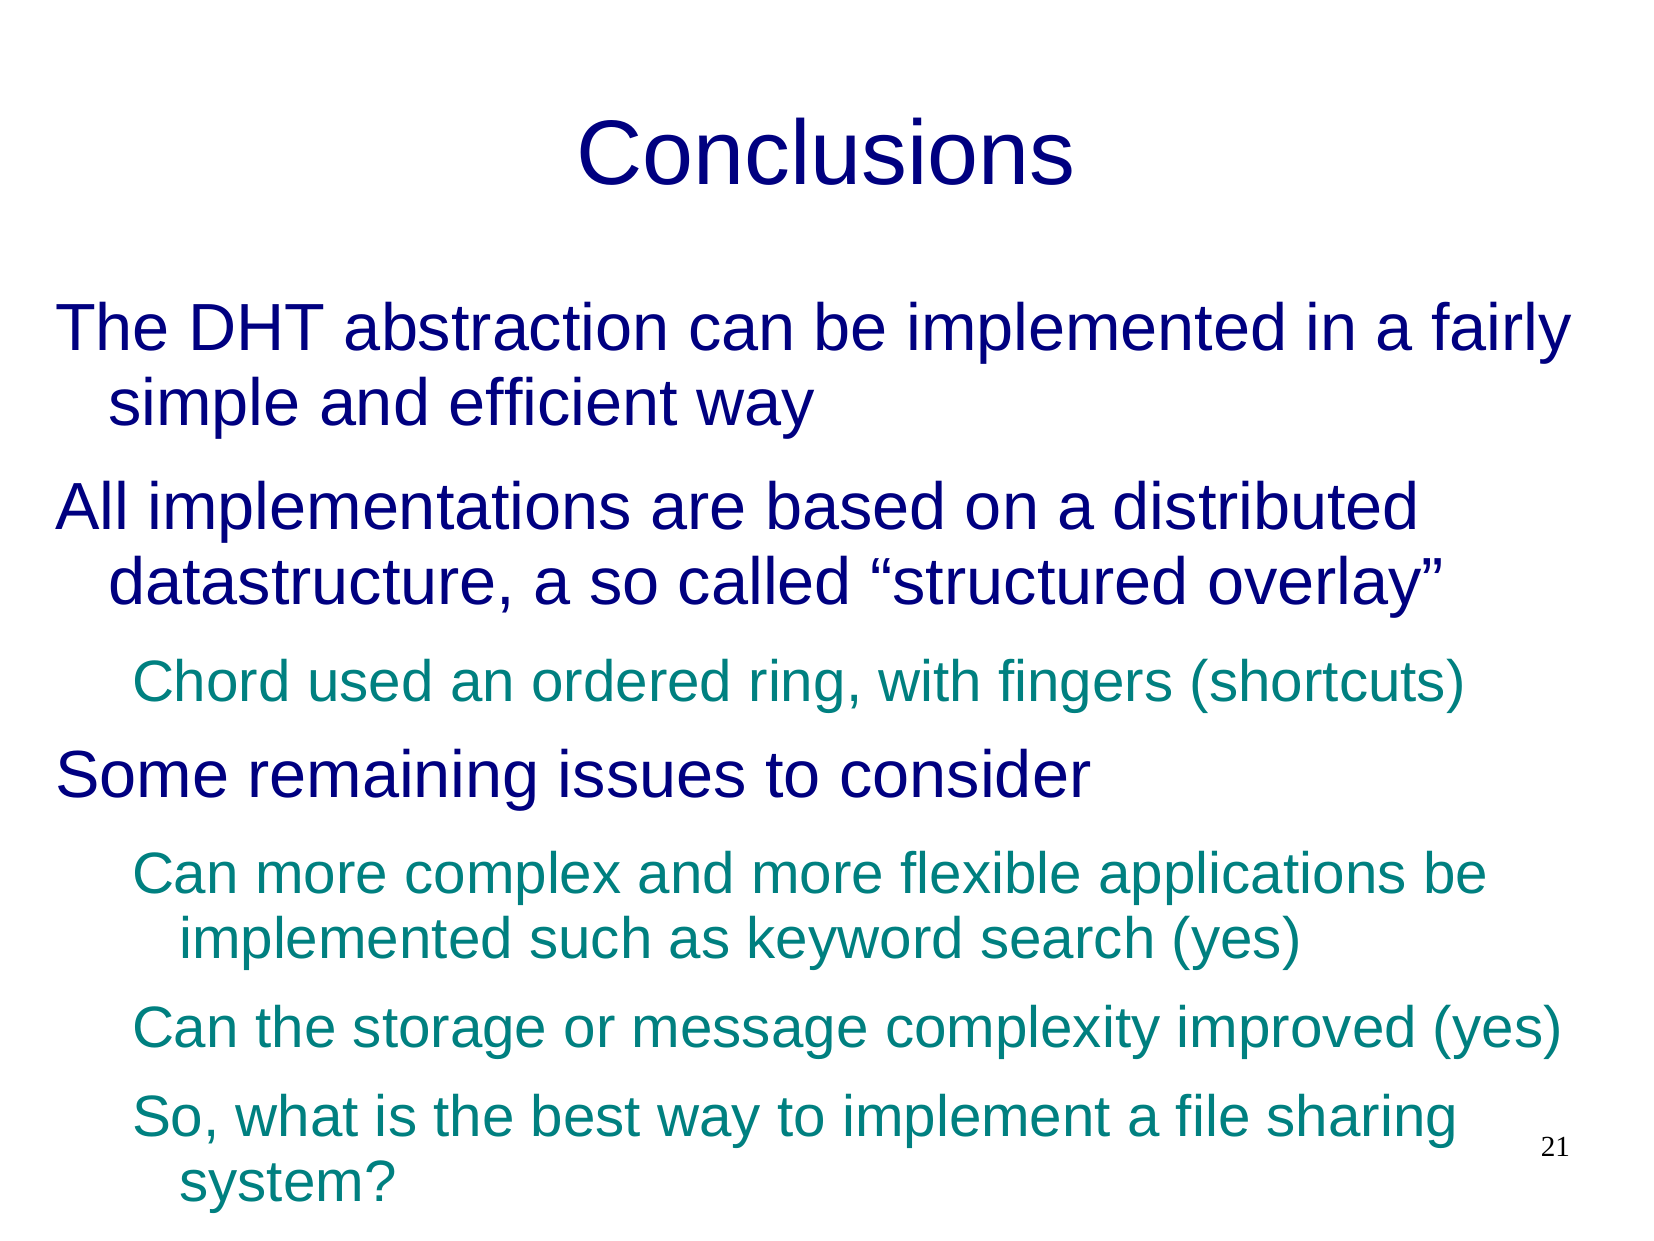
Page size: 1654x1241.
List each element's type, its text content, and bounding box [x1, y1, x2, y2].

title Conclusions [82, 49, 1571, 257]
list The DHT abstraction can be implemented in a fairly simple and efficient way All implementations are based on a distributed datastructure, a so called “structured overlay” Chord used an ordered ring, with fingers (shortcuts) Some remaining issues to consider Can more complex and more flexible applications be implemented such as keyword search (yes) Can the storage or message complexity improved (yes) So, what is the best way to implement a file sharing system? [37, 290, 1613, 1213]
